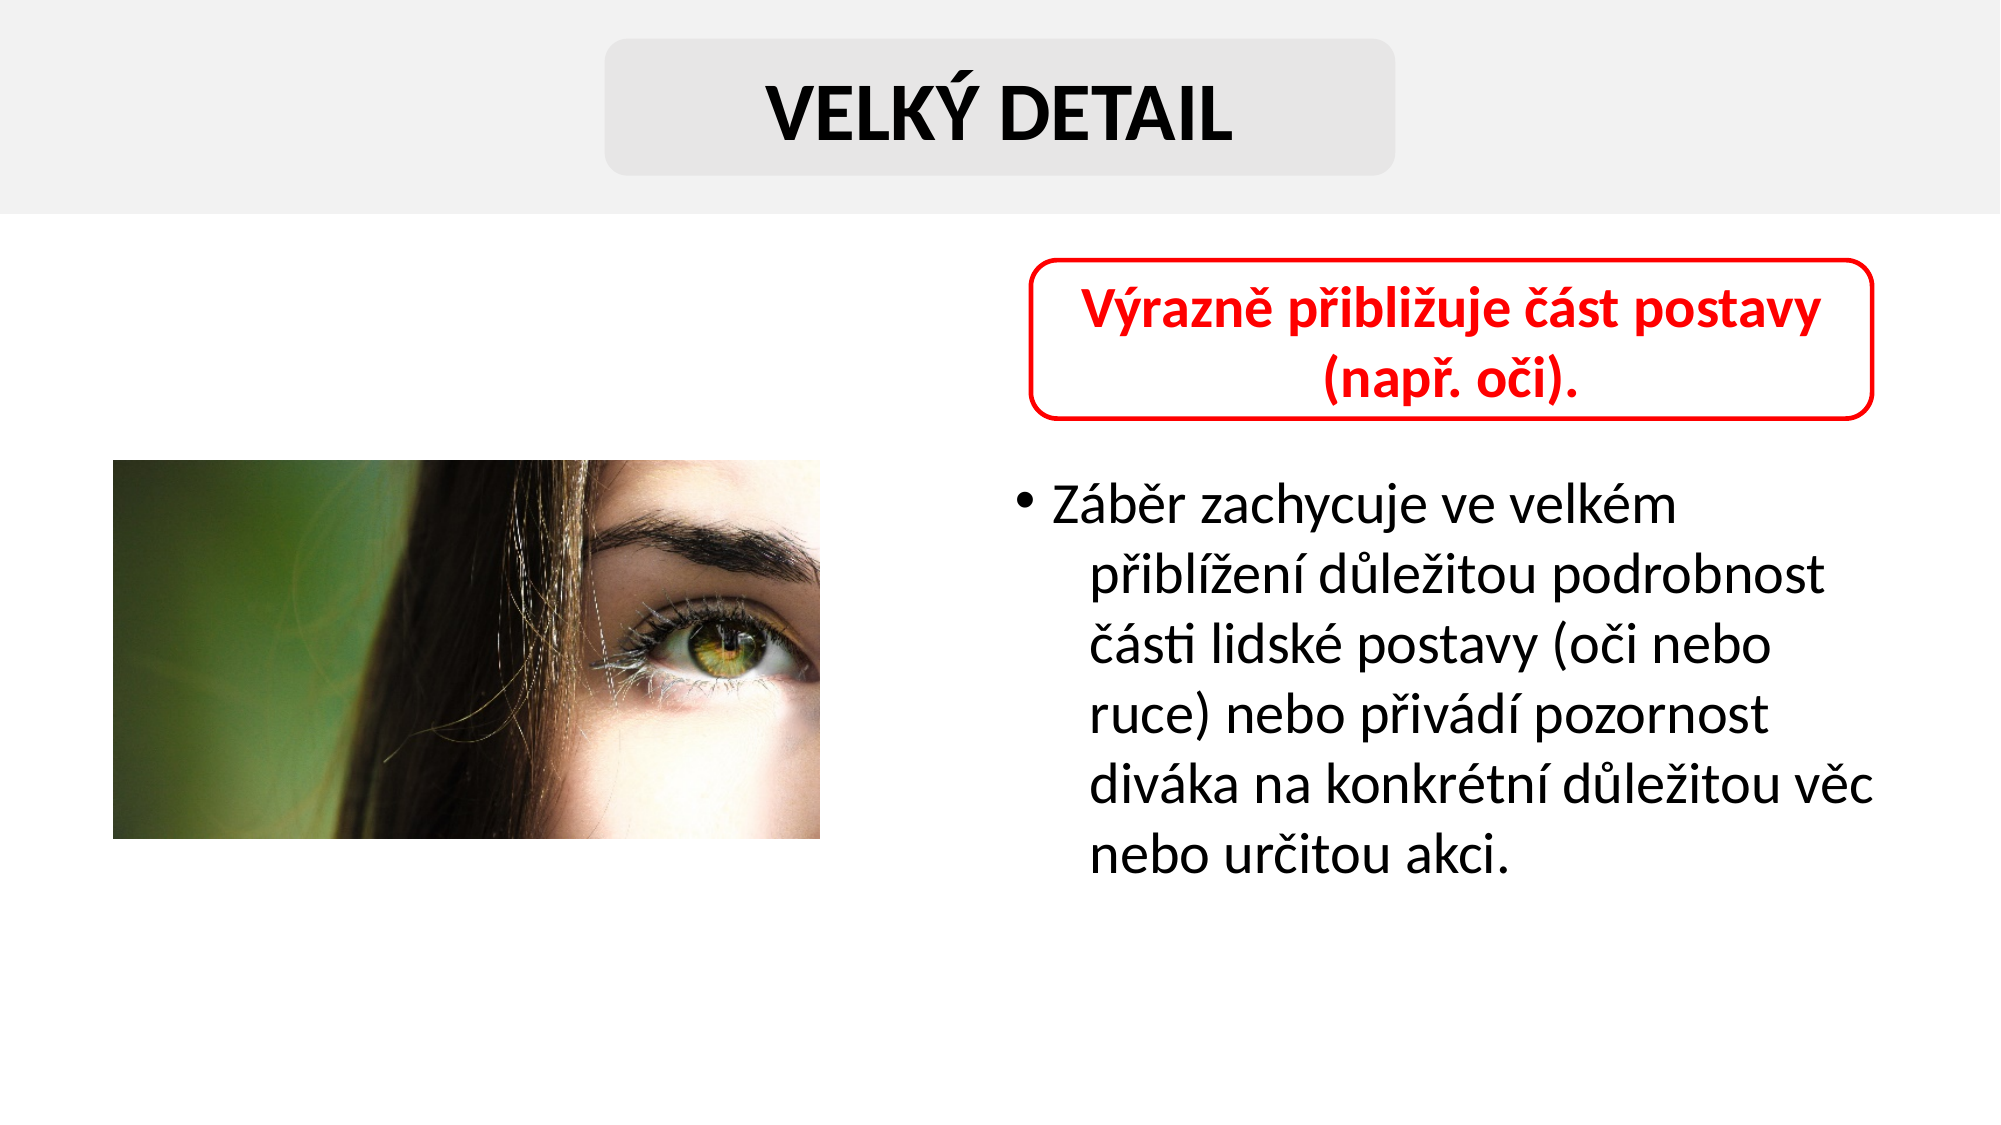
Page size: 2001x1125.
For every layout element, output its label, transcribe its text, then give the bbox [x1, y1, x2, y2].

text_box Výrazně přibližuje část postavy (např. oči). [1030, 260, 1873, 419]
text_box VELKÝ DETAIL [604, 38, 1396, 176]
picture [113, 460, 820, 839]
text_box [0, 0, 2000, 214]
text_box Záběr zachycuje ve velkém přiblížení důležitou podrobnost části lidské postavy (oči nebo ruce) nebo přivádí pozornost diváka na konkrétní důležitou věc nebo určitou akci. [999, 457, 1918, 885]
